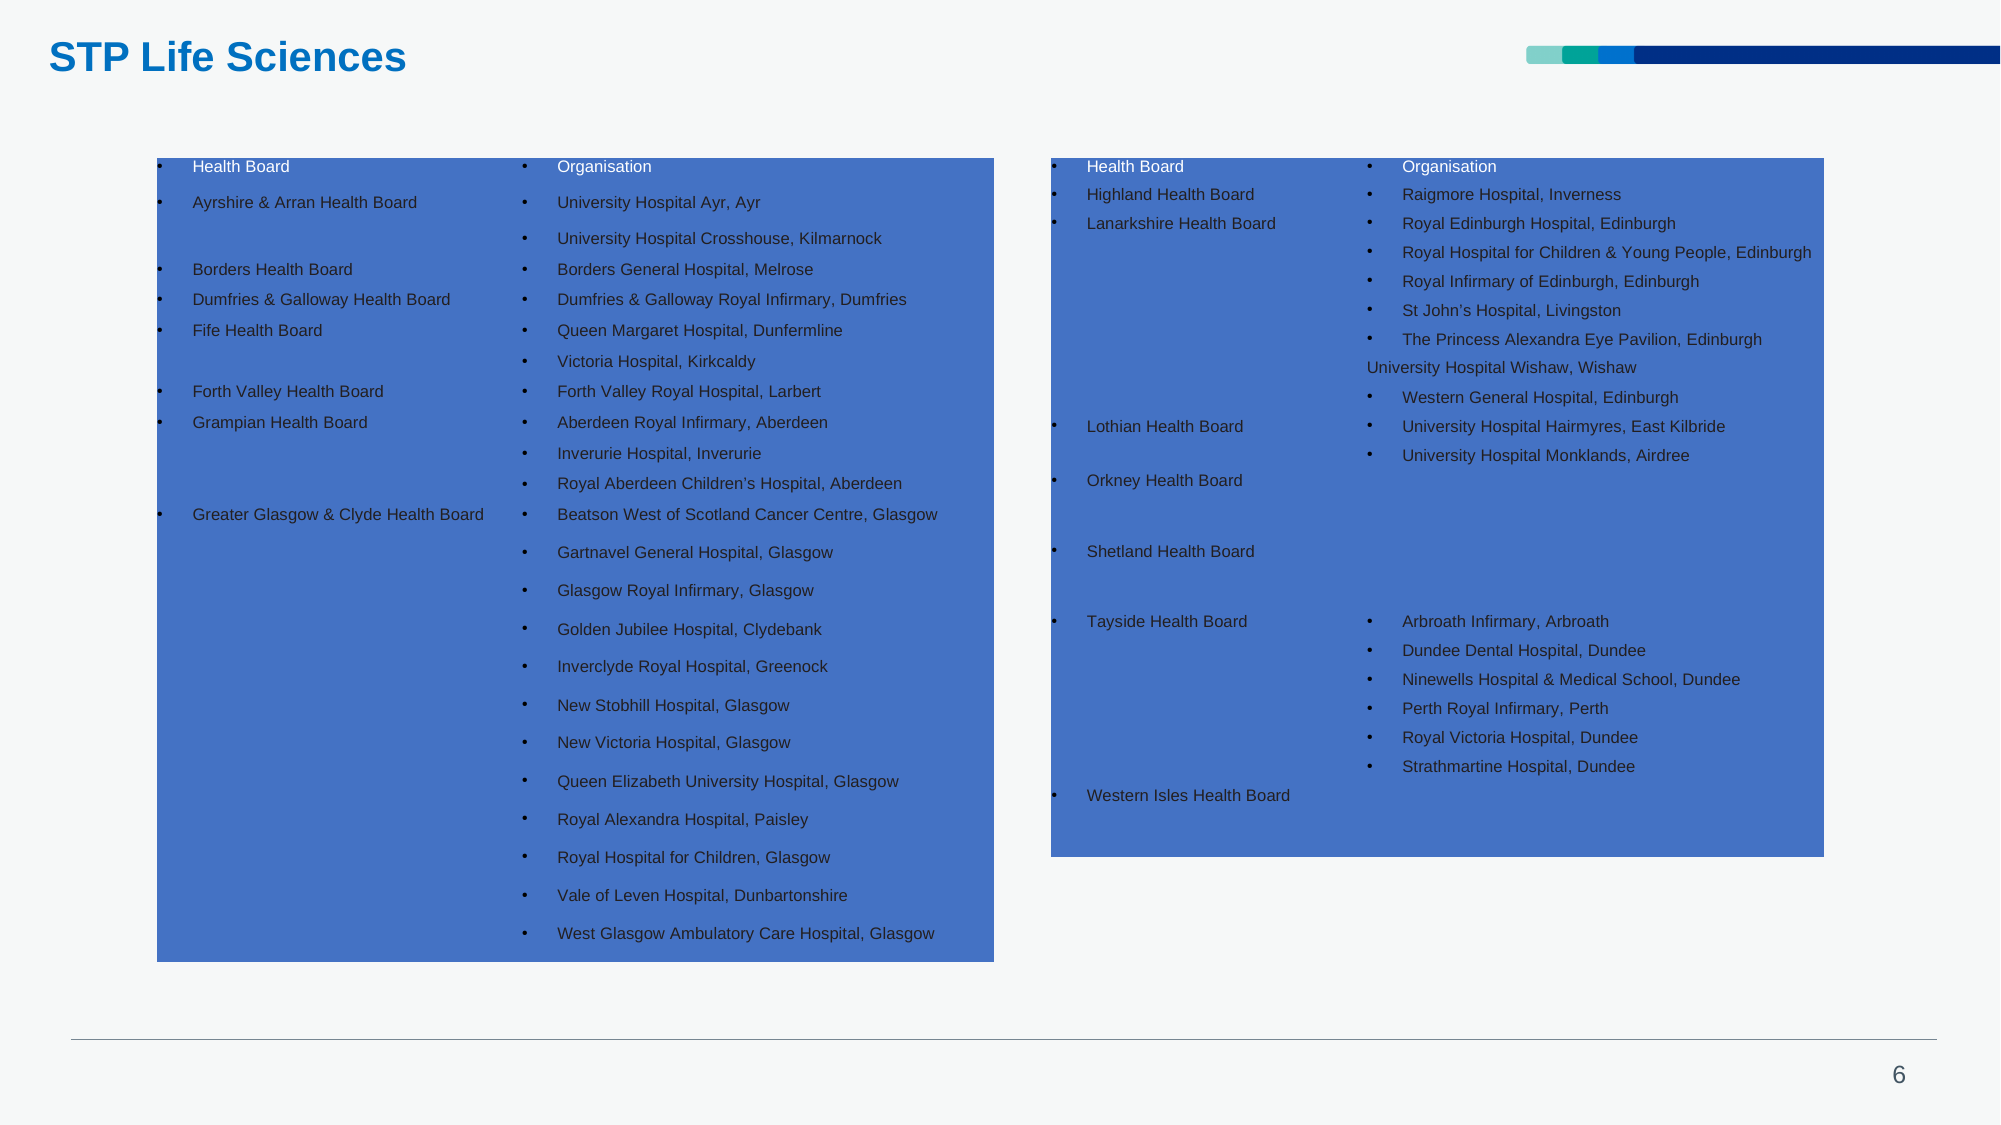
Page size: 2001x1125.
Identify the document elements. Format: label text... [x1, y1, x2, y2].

table_cell Inverclyde Royal Hospital, Greenock [522, 658, 994, 696]
table_cell [1367, 786, 1824, 857]
table_cell University Hospital Ayr, Ayr [522, 193, 994, 229]
table_cell Queen Elizabeth University Hospital, Glasgow [522, 772, 994, 810]
table_cell Queen Margaret Hospital, Dunfermline [522, 321, 994, 352]
table_cell University Hospital Crosshouse, Kilmarnock [522, 229, 994, 260]
table_cell Vale of Leven Hospital, Dunbartonshire [522, 886, 994, 924]
table_cell Dumfries & Galloway Health Board [157, 291, 522, 321]
table_cell Inverurie Hospital, Inverurie [522, 444, 994, 475]
table_cell Glasgow Royal Infirmary, Glasgow [522, 582, 994, 620]
table_cell Victoria Hospital, Kirkcaldy [522, 352, 994, 383]
table_cell Royal Infirmary of Edinburgh, Edinburgh [1367, 272, 1824, 301]
table_cell Shetland Health Board [1051, 542, 1367, 612]
table_cell University Hospital Wishaw, Wishaw [1367, 359, 1824, 388]
table_cell Grampian Health Board [157, 413, 522, 506]
table_cell Borders General Hospital, Melrose [522, 260, 994, 291]
table_cell The Princess Alexandra Eye Pavilion, Edinburgh [1367, 330, 1824, 359]
table_cell University Hospital Monklands, Airdree [1367, 446, 1824, 472]
table_cell Perth Royal Infirmary, Perth [1367, 699, 1824, 728]
text_box STP Life Sciences [33, 22, 739, 88]
table_cell Fife Health Board [157, 321, 522, 383]
table_cell Royal Alexandra Hospital, Paisley [522, 810, 994, 848]
table_cell Royal Hospital for Children, Glasgow [522, 848, 994, 886]
table_cell Orkney Health Board [1051, 472, 1367, 542]
table_cell Dundee Dental Hospital, Dundee [1367, 641, 1824, 670]
table_cell New Stobhill Hospital, Glasgow [522, 696, 994, 734]
table_cell Forth Valley Royal Hospital, Larbert [522, 383, 994, 413]
table_cell Royal Edinburgh Hospital, Edinburgh [1367, 214, 1824, 243]
table_cell Royal Hospital for Children & Young People, Edinburgh [1367, 243, 1824, 272]
table_cell Royal Victoria Hospital, Dundee [1367, 728, 1824, 757]
table_cell Western General Hospital, Edinburgh [1367, 388, 1824, 417]
table_cell Greater Glasgow & Clyde Health Board [157, 506, 522, 962]
table_cell Borders Health Board [157, 260, 522, 291]
table_cell Lanarkshire Health Board [1051, 214, 1367, 417]
table_cell Beatson West of Scotland Cancer Centre, Glasgow [522, 506, 994, 544]
table_cell Gartnavel General Hospital, Glasgow [522, 544, 994, 582]
table_cell Golden Jubilee Hospital, Clydebank [522, 620, 994, 658]
table_cell Aberdeen Royal Infirmary, Aberdeen [522, 413, 994, 444]
table_cell Dumfries & Galloway Royal Infirmary, Dumfries [522, 291, 994, 321]
table_header Health Board [1051, 158, 1367, 185]
table_cell Royal Aberdeen Children’s Hospital, Aberdeen [522, 475, 994, 506]
table_header Health Board [157, 158, 522, 193]
table_cell Western Isles Health Board [1051, 786, 1367, 857]
table_header Organisation [1367, 158, 1824, 185]
table_cell West Glasgow Ambulatory Care Hospital, Glasgow [522, 924, 994, 962]
table_cell Arbroath Infirmary, Arbroath [1367, 612, 1824, 641]
table_cell St John’s Hospital, Livingston [1367, 301, 1824, 330]
table_cell New Victoria Hospital, Glasgow [522, 734, 994, 772]
table_cell Lothian Health Board [1051, 417, 1367, 472]
table_header Organisation [522, 158, 994, 193]
table_cell Highland Health Board [1051, 185, 1367, 214]
table_cell Tayside Health Board [1051, 612, 1367, 786]
table_cell [1367, 542, 1824, 612]
table_cell [1367, 472, 1824, 542]
table_cell Forth Valley Health Board [157, 383, 522, 413]
table_cell Strathmartine Hospital, Dundee [1367, 757, 1824, 786]
table_cell University Hospital Hairmyres, East Kilbride [1367, 417, 1824, 446]
table_cell Ayrshire & Arran Health Board [157, 193, 522, 260]
table_cell Ninewells Hospital & Medical School, Dundee [1367, 670, 1824, 699]
table_cell Raigmore Hospital, Inverness [1367, 185, 1824, 214]
